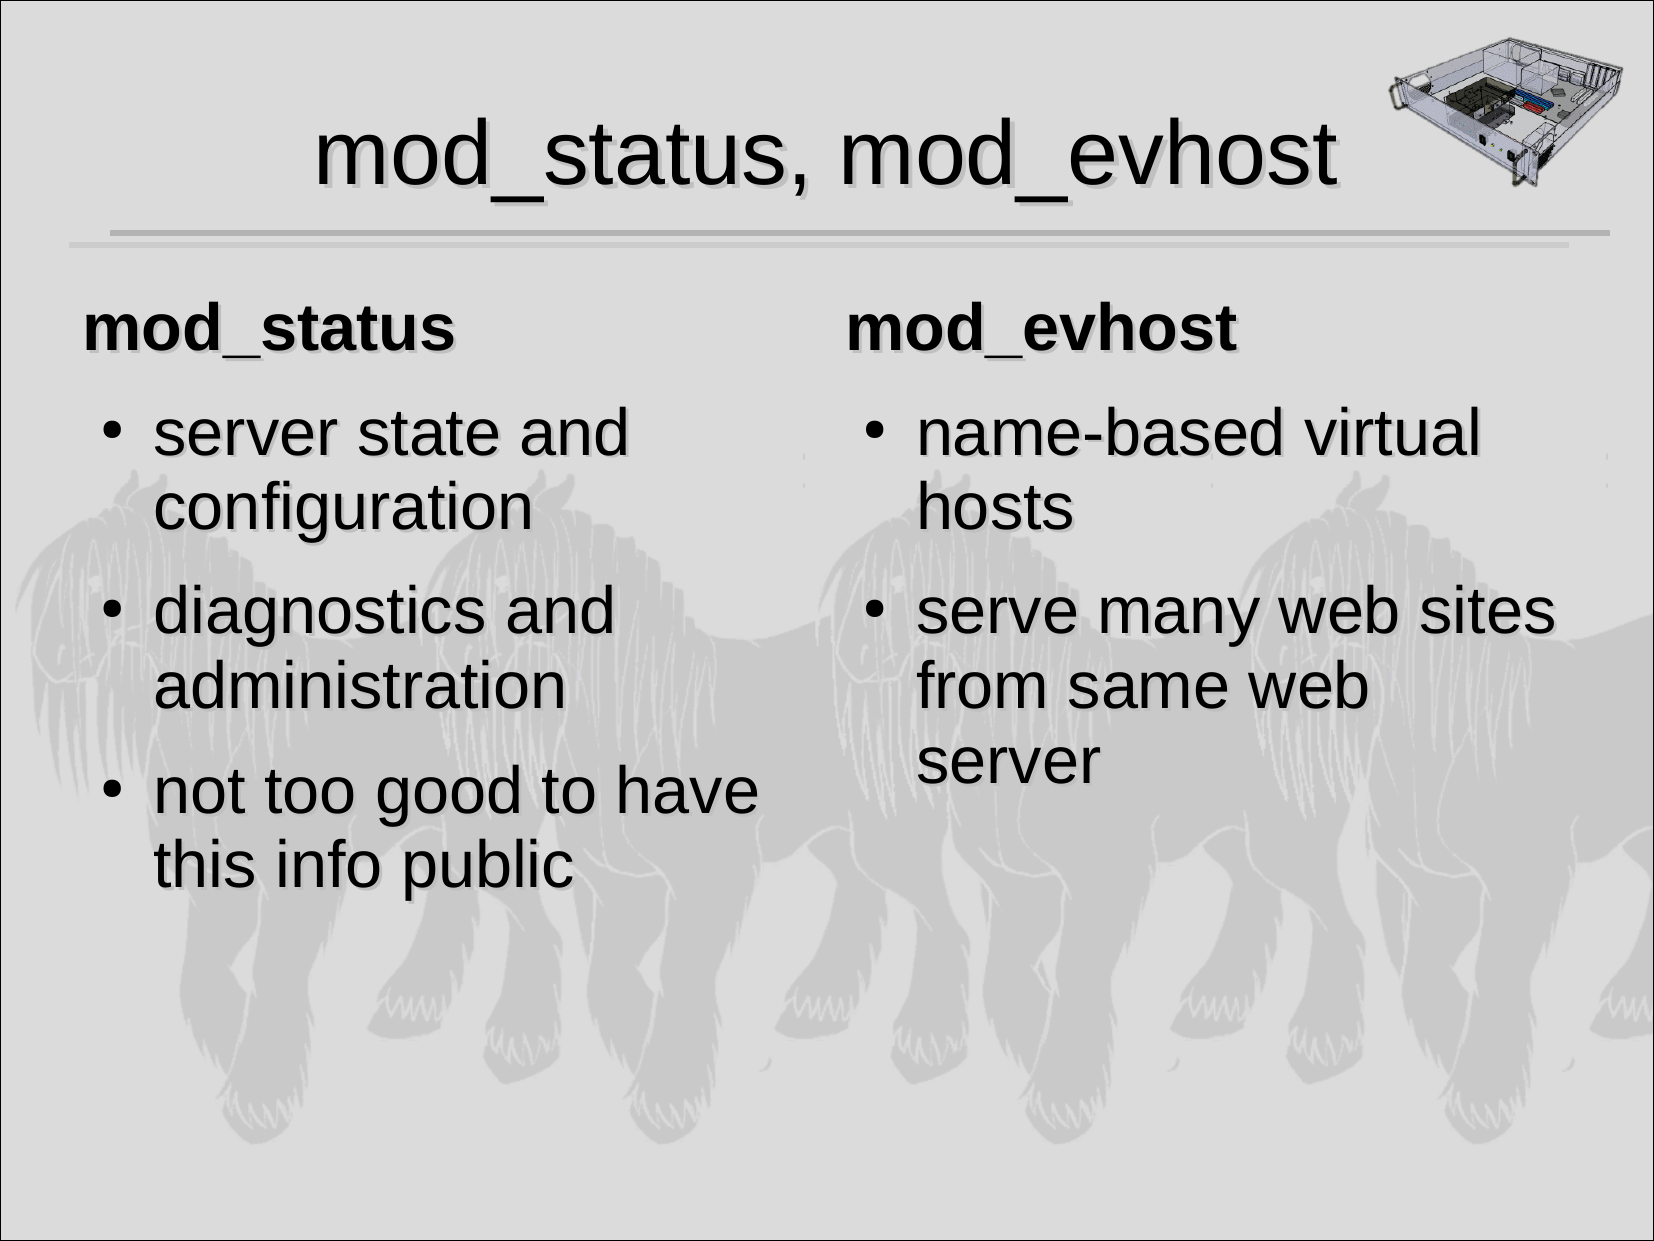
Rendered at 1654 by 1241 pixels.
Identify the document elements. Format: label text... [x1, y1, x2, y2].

list mod_status server state and configuration diagnostics and administration not too good to have this info public [82, 290, 809, 1109]
picture [1387, 36, 1624, 188]
title mod_status, mod_evhost [82, 49, 1571, 257]
list mod_evhost name-based virtual hosts serve many web sites from same web server [845, 290, 1572, 1094]
